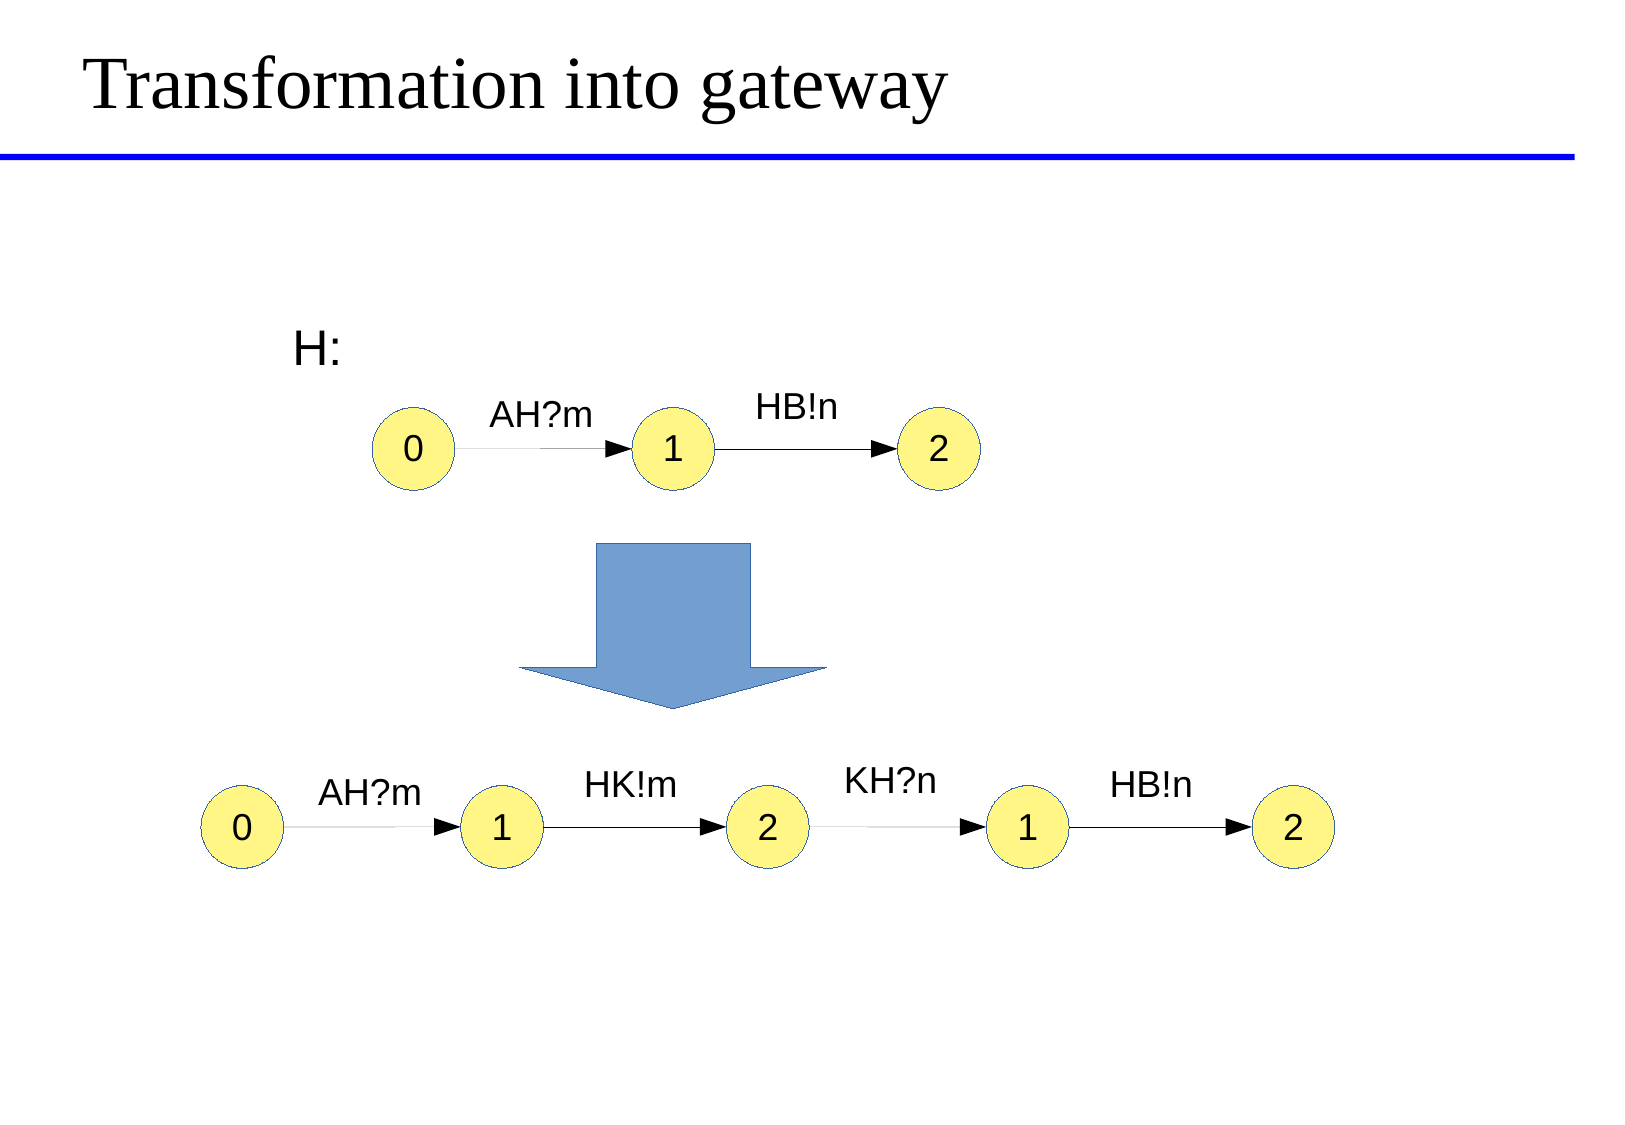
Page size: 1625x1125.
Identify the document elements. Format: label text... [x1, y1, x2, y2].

text_box HB!n [1094, 756, 1229, 813]
text_box 0 [200, 785, 284, 869]
title Transformation into gateway [67, 27, 1544, 131]
text_box AH?m [474, 386, 609, 443]
text_box 1 [986, 785, 1070, 869]
text_box HB!n [740, 377, 875, 435]
text_box 2 [726, 785, 810, 869]
text_box H: [277, 312, 396, 396]
text_box AH?m [303, 764, 438, 821]
text_box 2 [1252, 785, 1335, 869]
text_box HK!m [569, 756, 703, 813]
text_box 1 [460, 785, 544, 869]
text_box 0 [372, 407, 455, 491]
text_box 1 [631, 407, 715, 491]
text_box [519, 543, 827, 709]
text_box KH?n [829, 752, 963, 810]
list [67, 198, 1478, 1061]
text_box 2 [897, 407, 981, 491]
